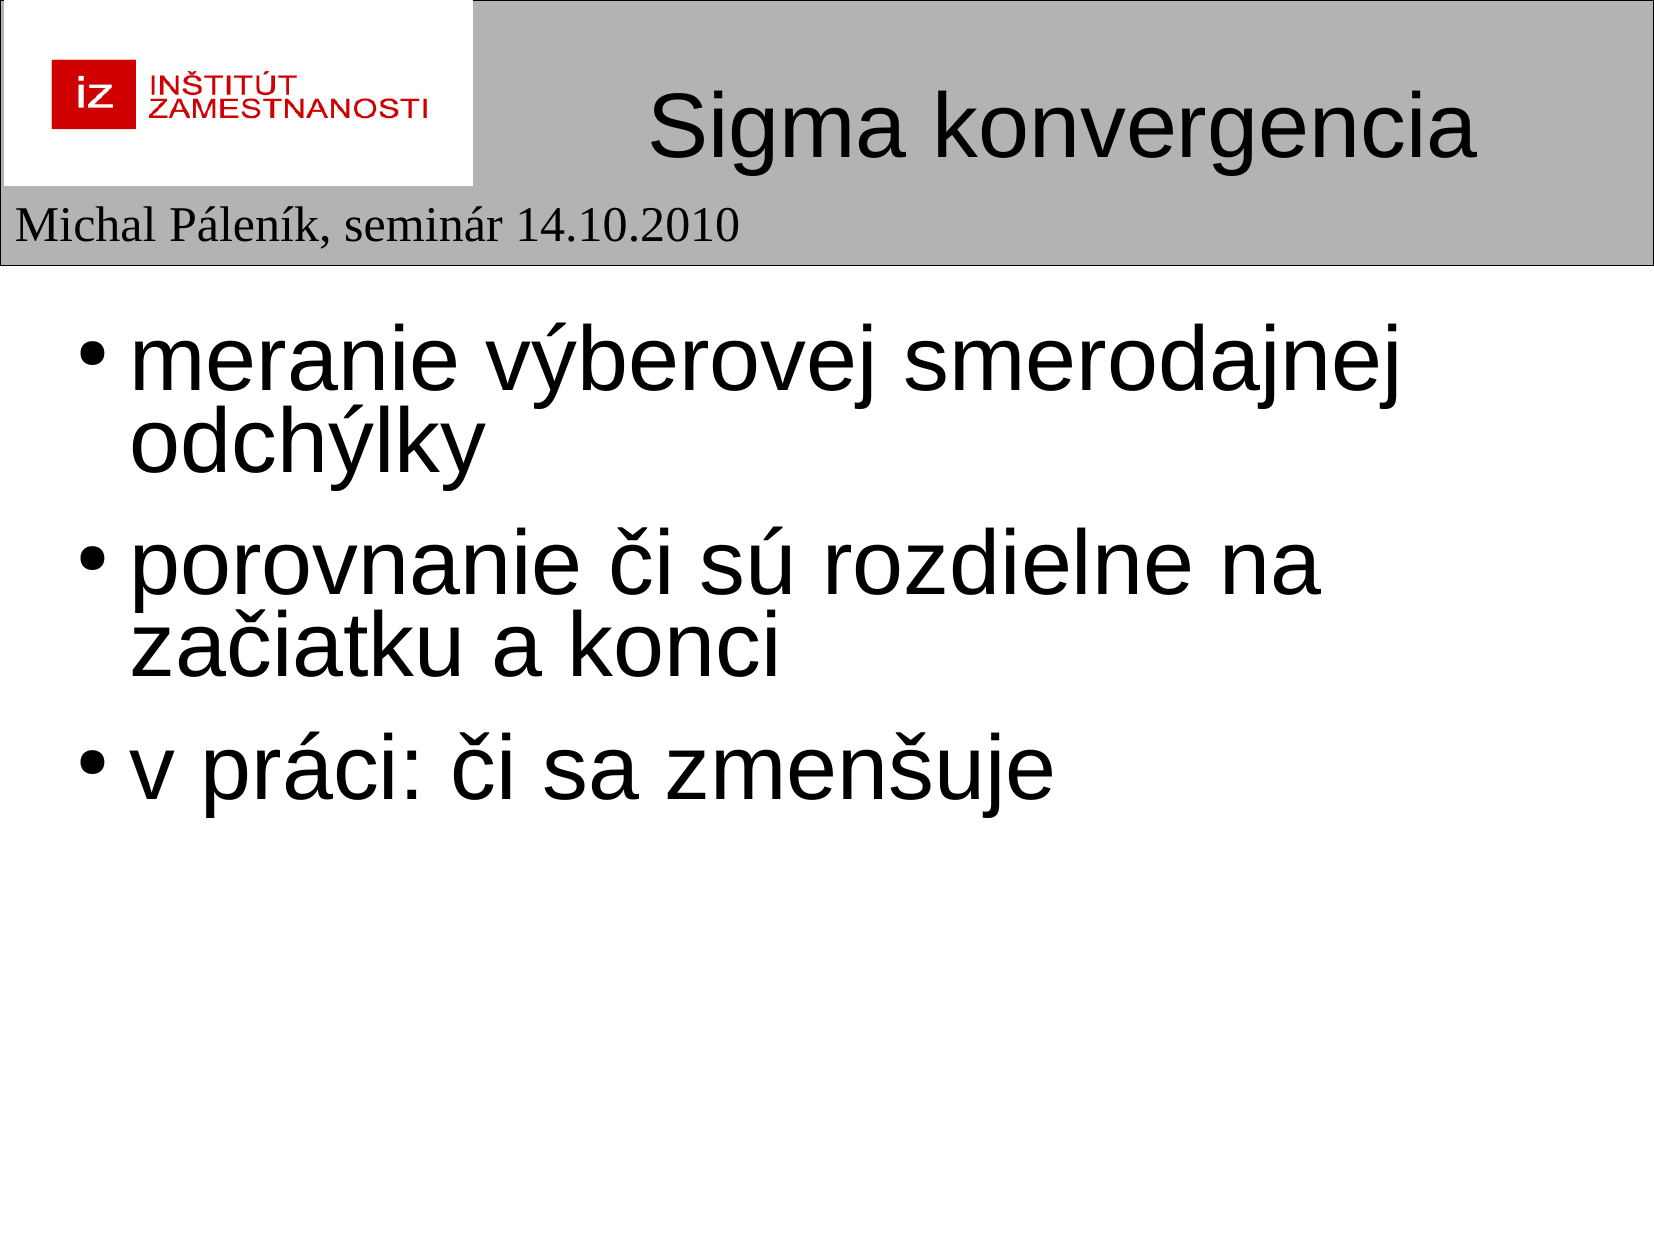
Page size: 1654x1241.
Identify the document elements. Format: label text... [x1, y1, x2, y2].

list meranie výberovej smerodajnej odchýlky porovnanie či sú rozdielne na začiatku a konci v práci: či sa zmenšuje [59, 324, 1625, 1167]
title Sigma konvergencia [561, 37, 1565, 229]
picture [4, 0, 473, 186]
